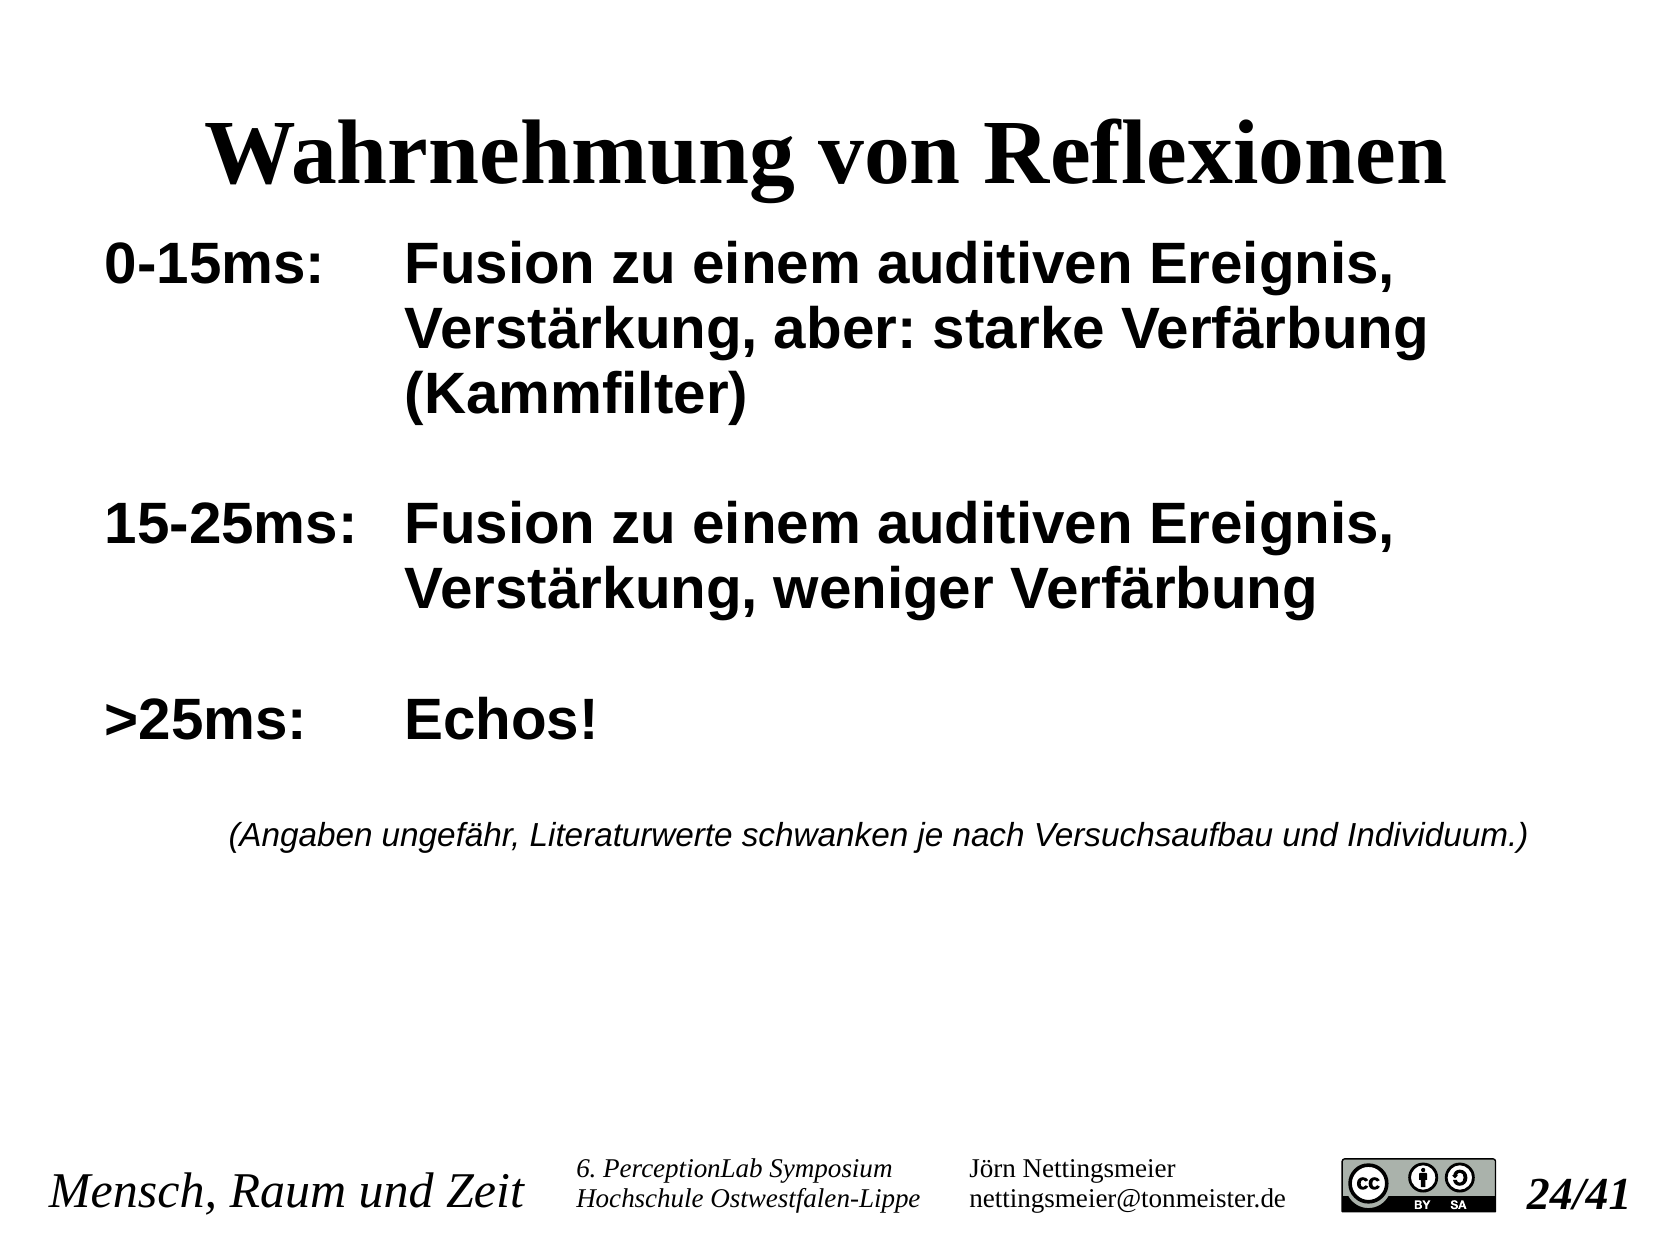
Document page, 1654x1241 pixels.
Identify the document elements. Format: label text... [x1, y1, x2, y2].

text_box 0-15ms: Fusion zu einem auditiven Ereignis, Verstärkung, aber: starke Verfärbung (Kammfilter) 15-25ms: Fusion zu einem auditiven Ereignis, Verstärkung, weniger Verfärbung >25ms: Echos! (Angaben ungefähr, Literaturwerte schwanken je nach Versuchsaufbau und Individuum.) [90, 223, 1546, 1069]
title Wahrnehmung von Reflexionen [82, 49, 1571, 257]
